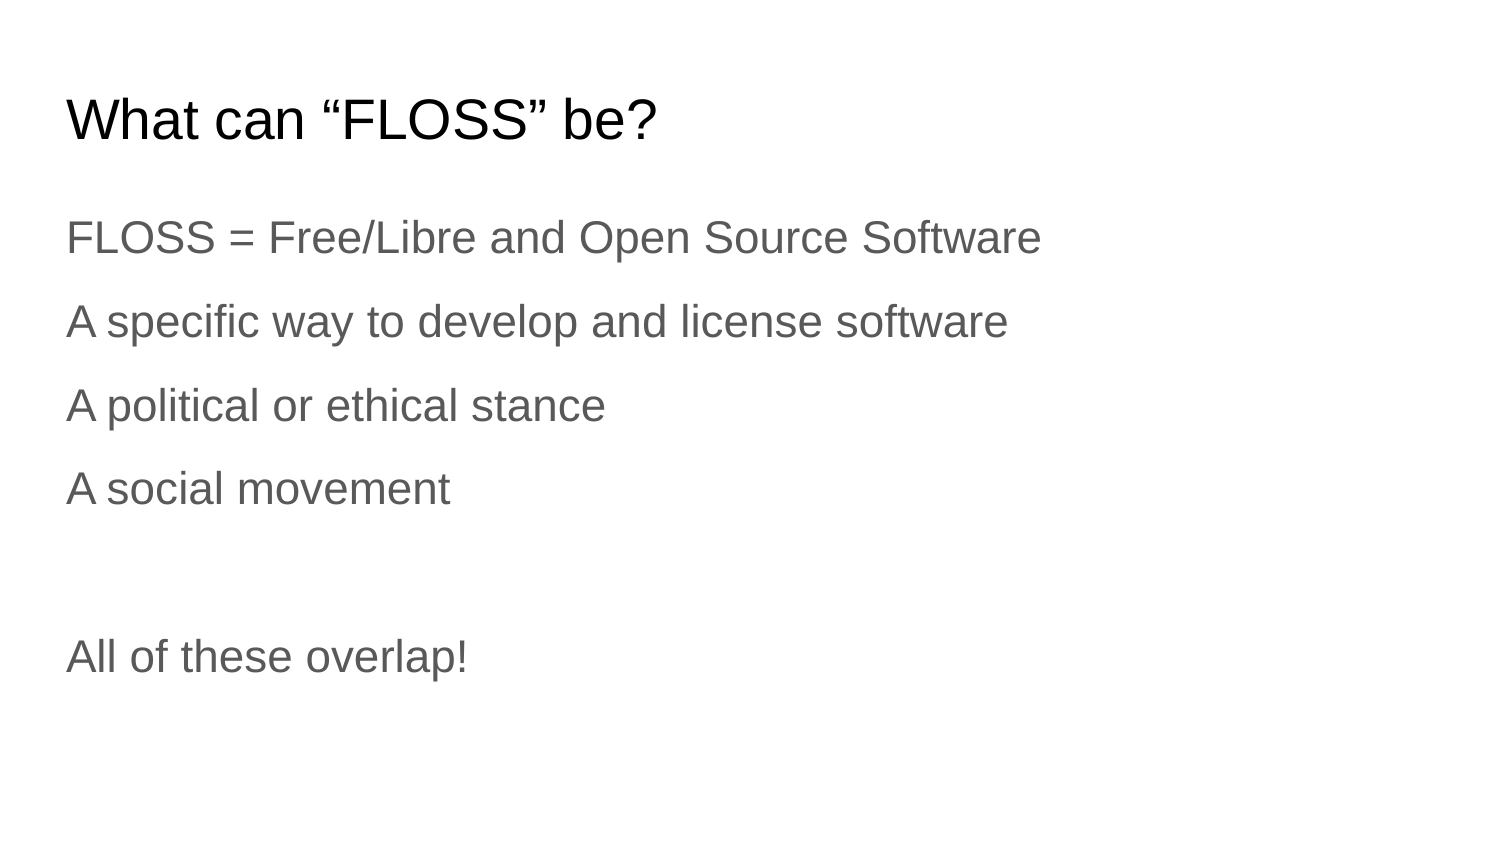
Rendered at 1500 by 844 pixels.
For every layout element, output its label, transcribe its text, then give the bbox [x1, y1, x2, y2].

list FLOSS = Free/Libre and Open Source Software A specific way to develop and license software A political or ethical stance A social movement All of these overlap! [51, 189, 1449, 750]
title What can “FLOSS” be? [51, 72, 1449, 167]
